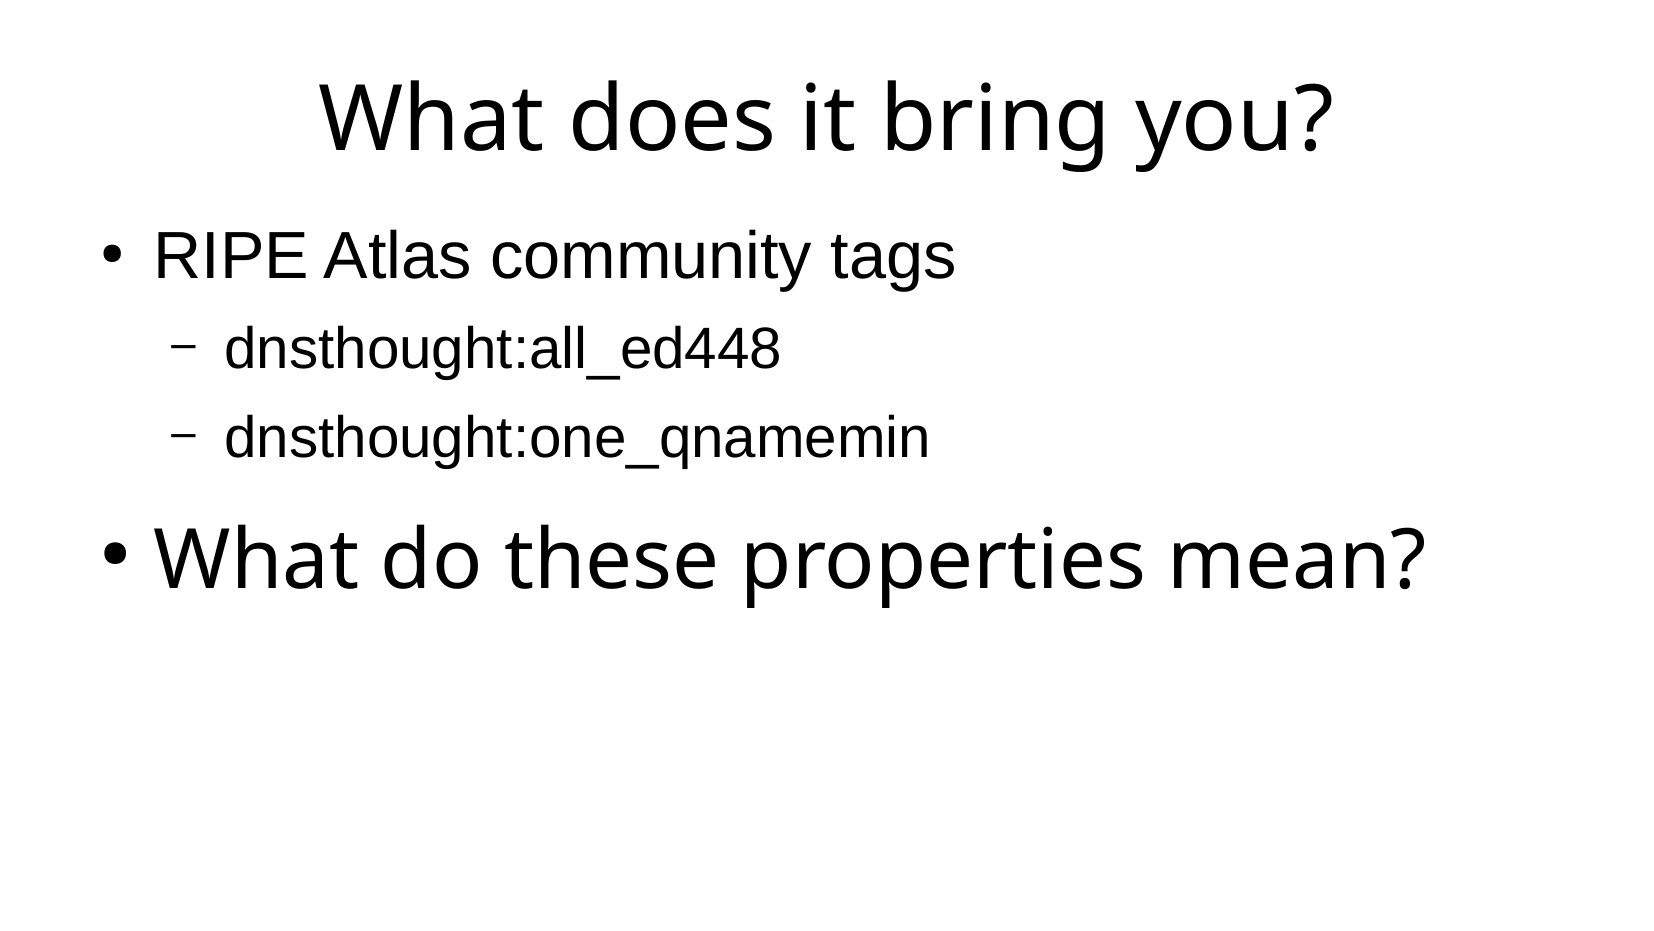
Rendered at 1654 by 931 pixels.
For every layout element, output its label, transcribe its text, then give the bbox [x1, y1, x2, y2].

title What does it bring you? [82, 37, 1571, 193]
list RIPE Atlas community tags dnsthought:all_ed448 dnsthought:one_qnamemin What do these properties mean? [82, 217, 1642, 931]
